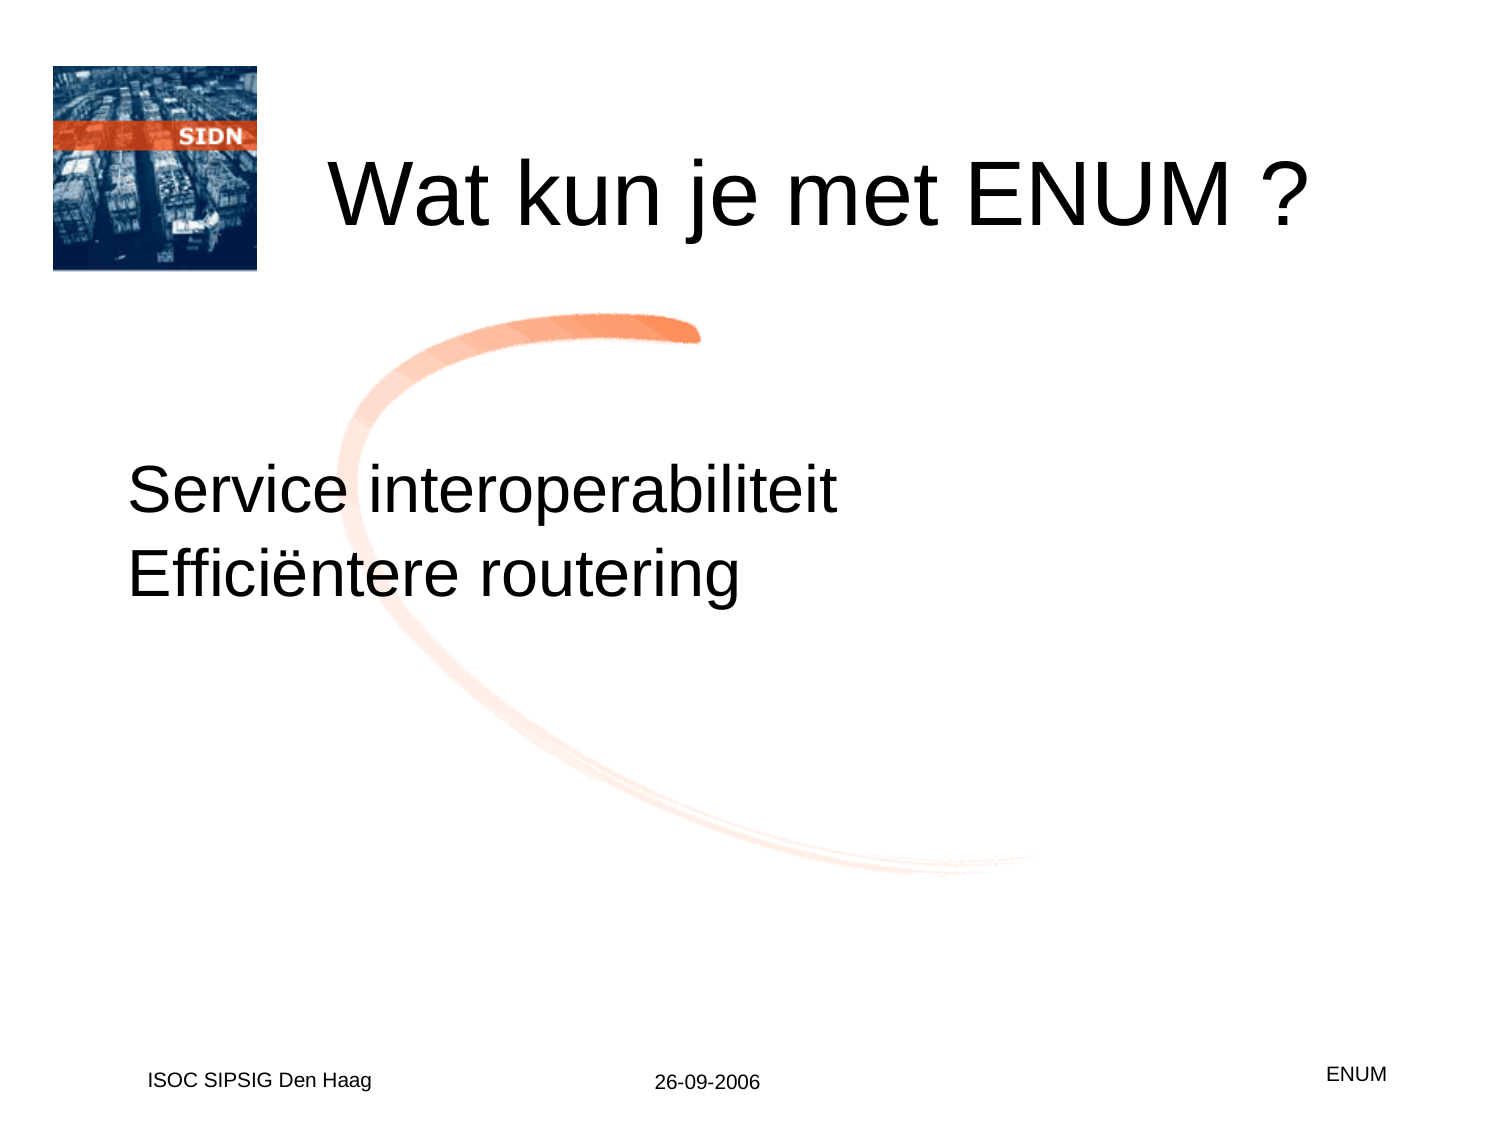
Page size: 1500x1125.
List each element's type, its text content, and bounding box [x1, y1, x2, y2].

list Service interoperabiliteit Efficiëntere routering [112, 444, 1382, 1000]
picture [53, 0, 1371, 444]
picture [112, 1000, 1371, 1120]
title Wat kun je met ENUM ? [312, 99, 1382, 288]
